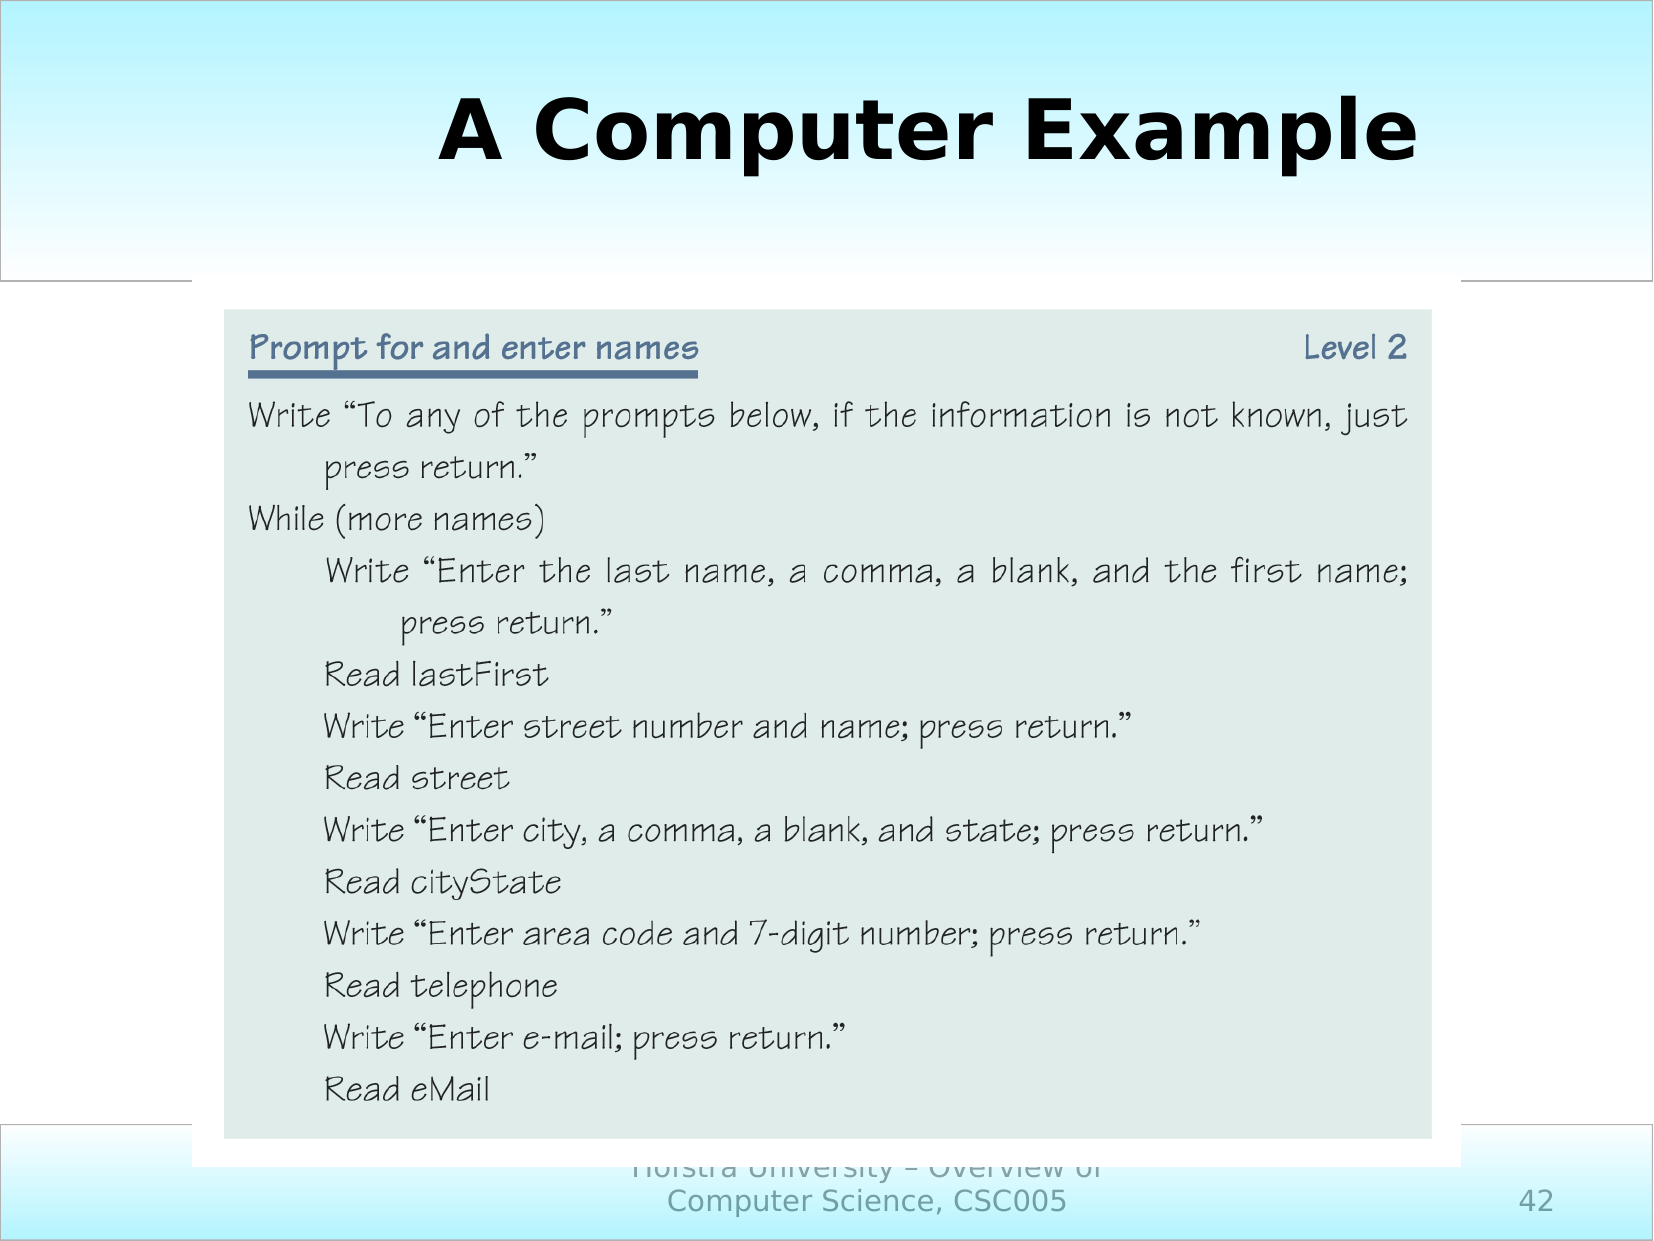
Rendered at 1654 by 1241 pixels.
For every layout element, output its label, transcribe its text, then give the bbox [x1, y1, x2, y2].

title A Computer Example [247, 27, 1612, 235]
picture [192, 275, 1461, 1167]
